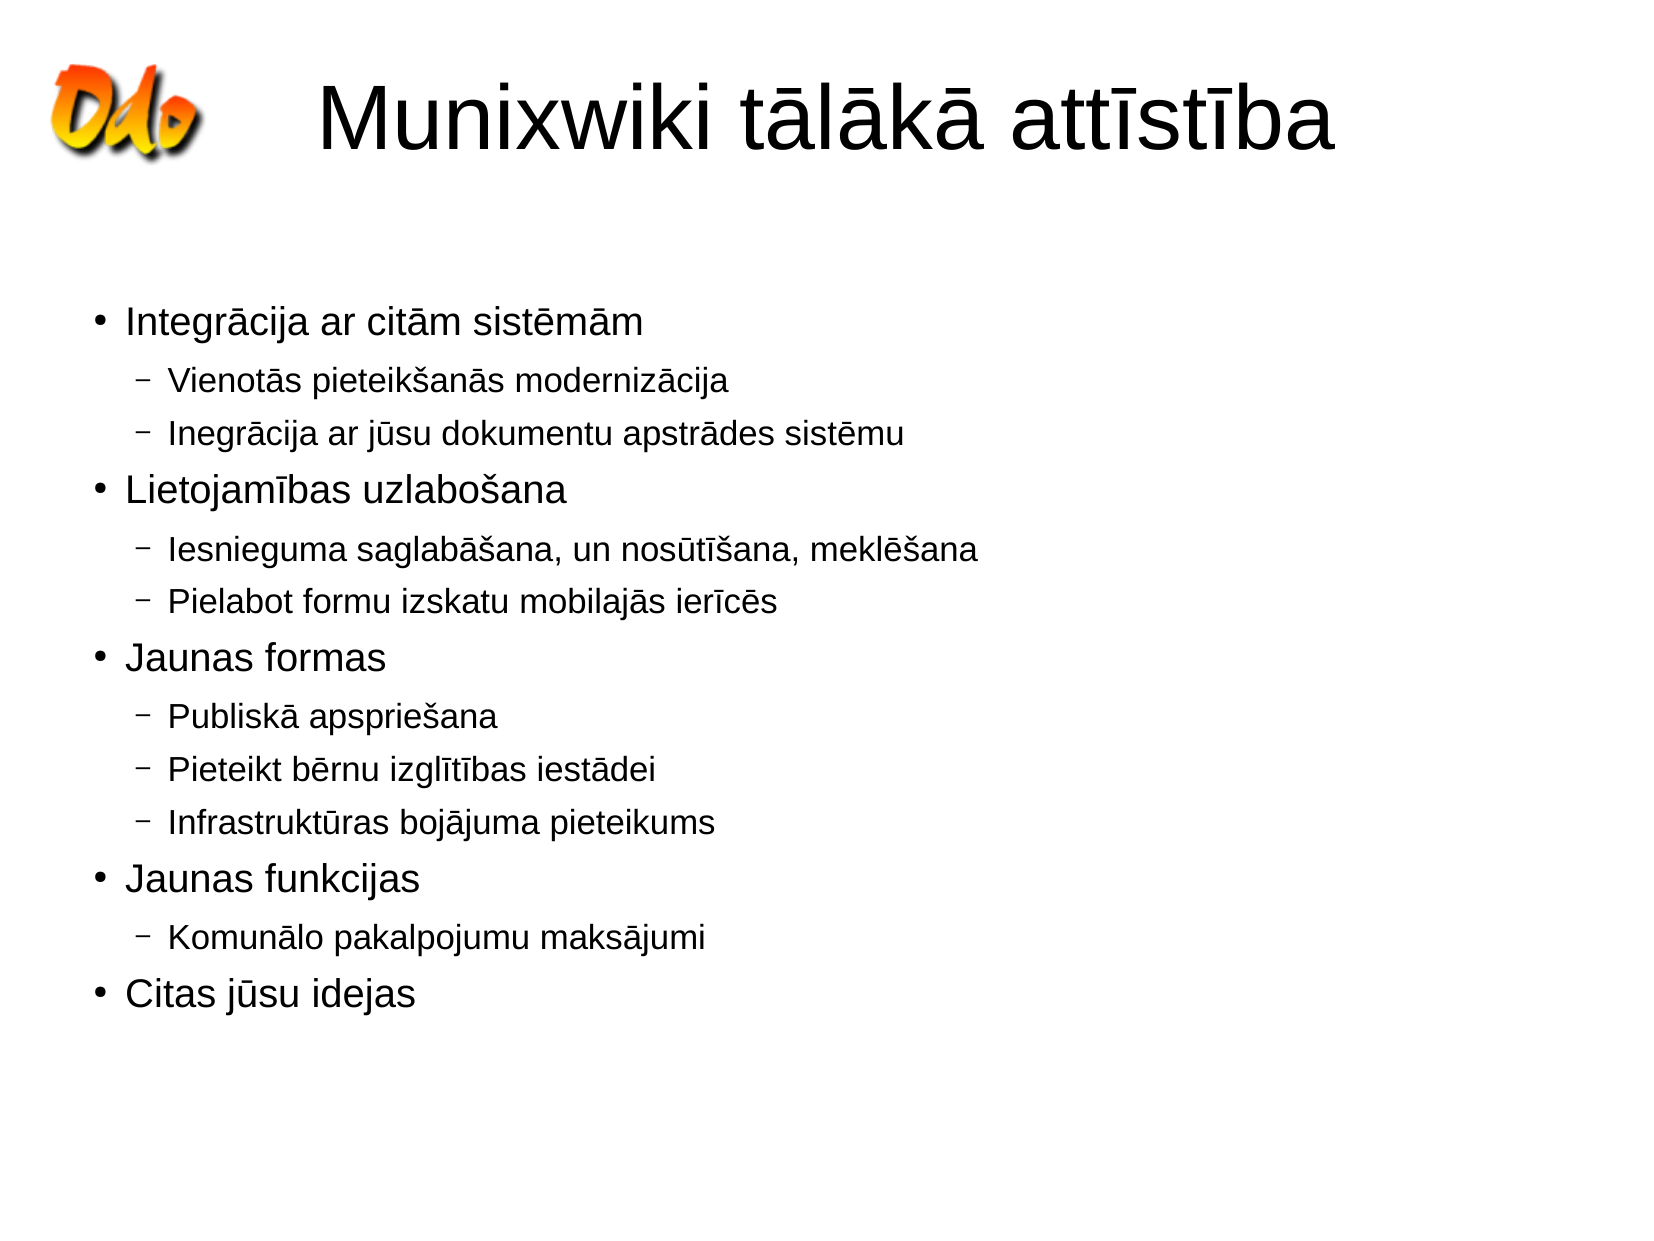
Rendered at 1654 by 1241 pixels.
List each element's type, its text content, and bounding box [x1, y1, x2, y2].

picture [23, 47, 82, 169]
title Munixwiki tālākā attīstība [82, 47, 1571, 189]
list Integrācija ar citām sistēmām Vienotās pieteikšanās modernizācija Inegrācija ar jūsu dokumentu apstrādes sistēmu Lietojamības uzlabošana Iesnieguma saglabāšana, un nosūtīšana, meklēšana Pielabot formu izskatu mobilajās ierīcēs Jaunas formas Publiskā apspriešana Pieteikt bērnu izglītības iestādei Infrastruktūras bojājuma pieteikums Jaunas funkcijas Komunālo pakalpojumu maksājumi Citas jūsu idejas [82, 299, 1571, 1019]
